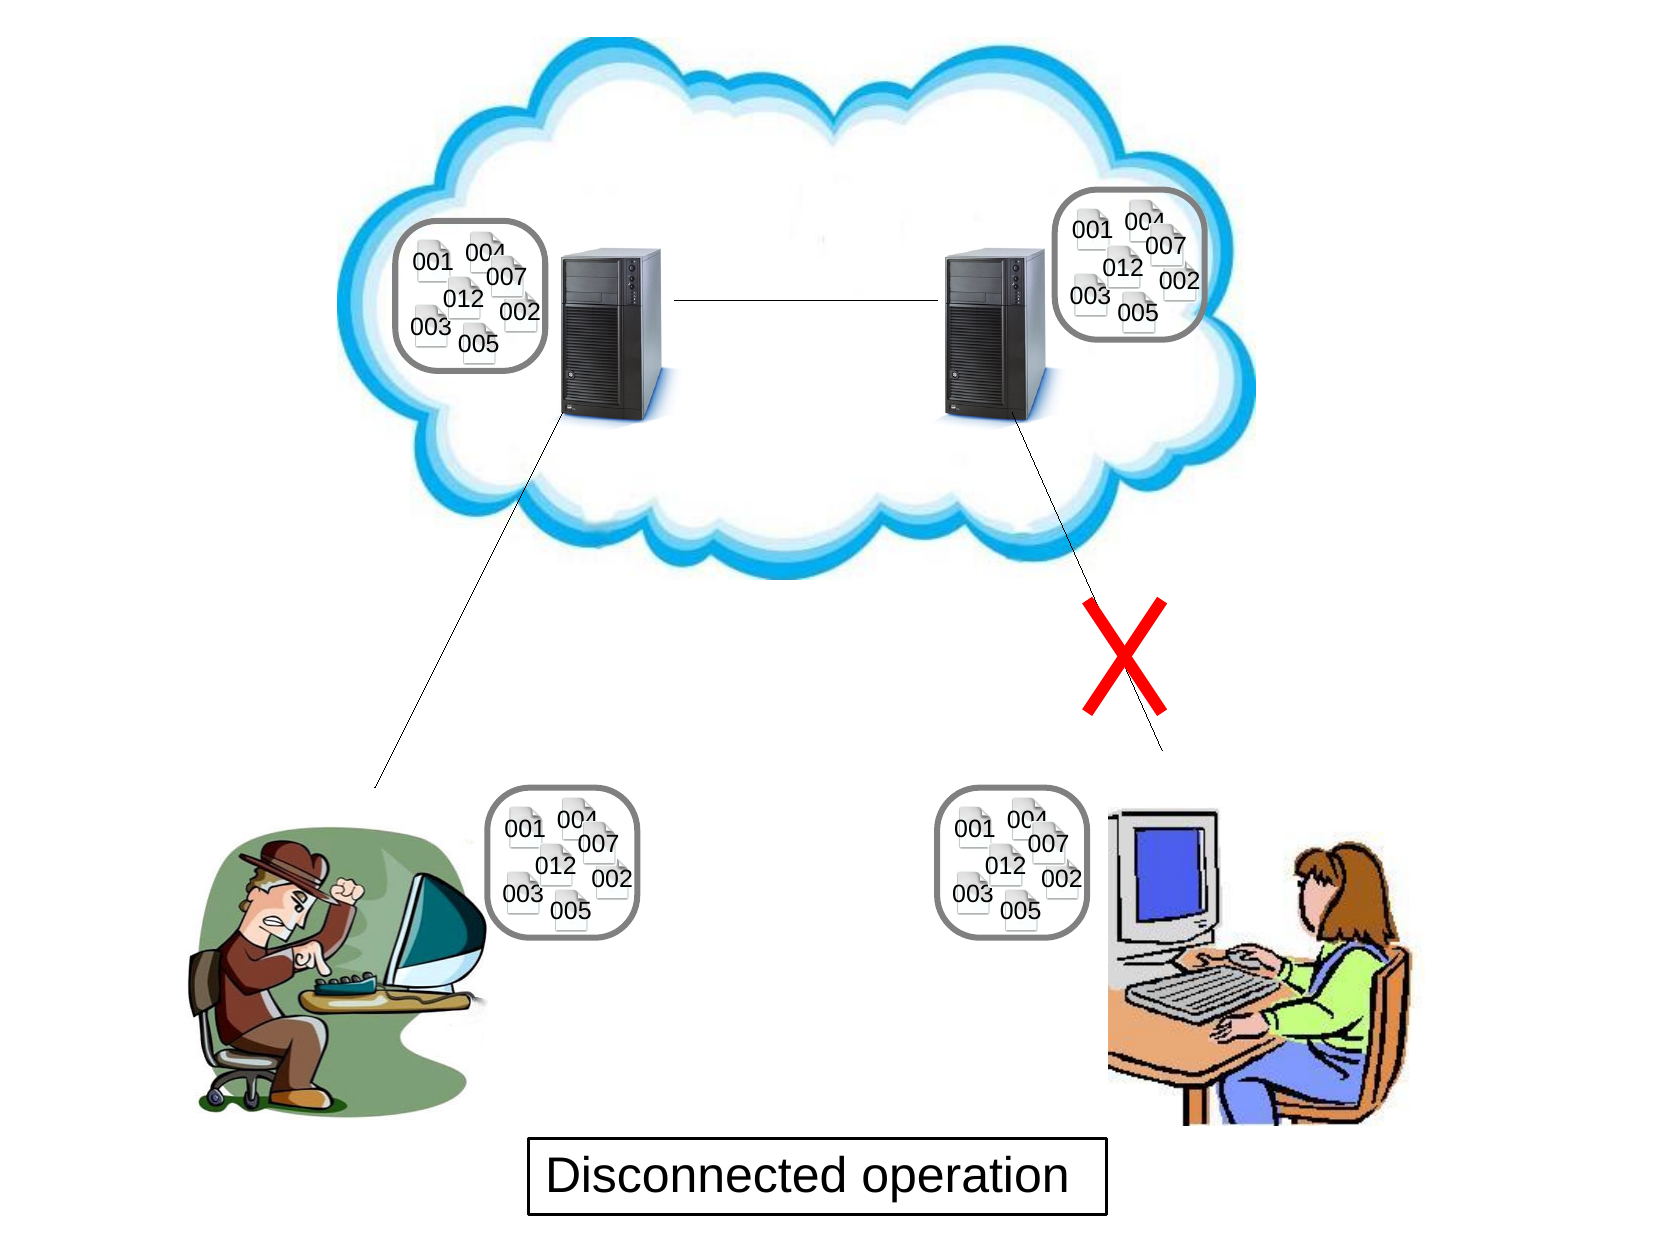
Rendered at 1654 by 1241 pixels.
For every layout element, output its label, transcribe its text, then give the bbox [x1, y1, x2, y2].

picture [337, 37, 1256, 580]
picture [951, 797, 1084, 933]
picture [501, 797, 634, 933]
picture [1108, 807, 1425, 1126]
picture [187, 825, 488, 1120]
text_box Disconnected operation [528, 1138, 1107, 1215]
